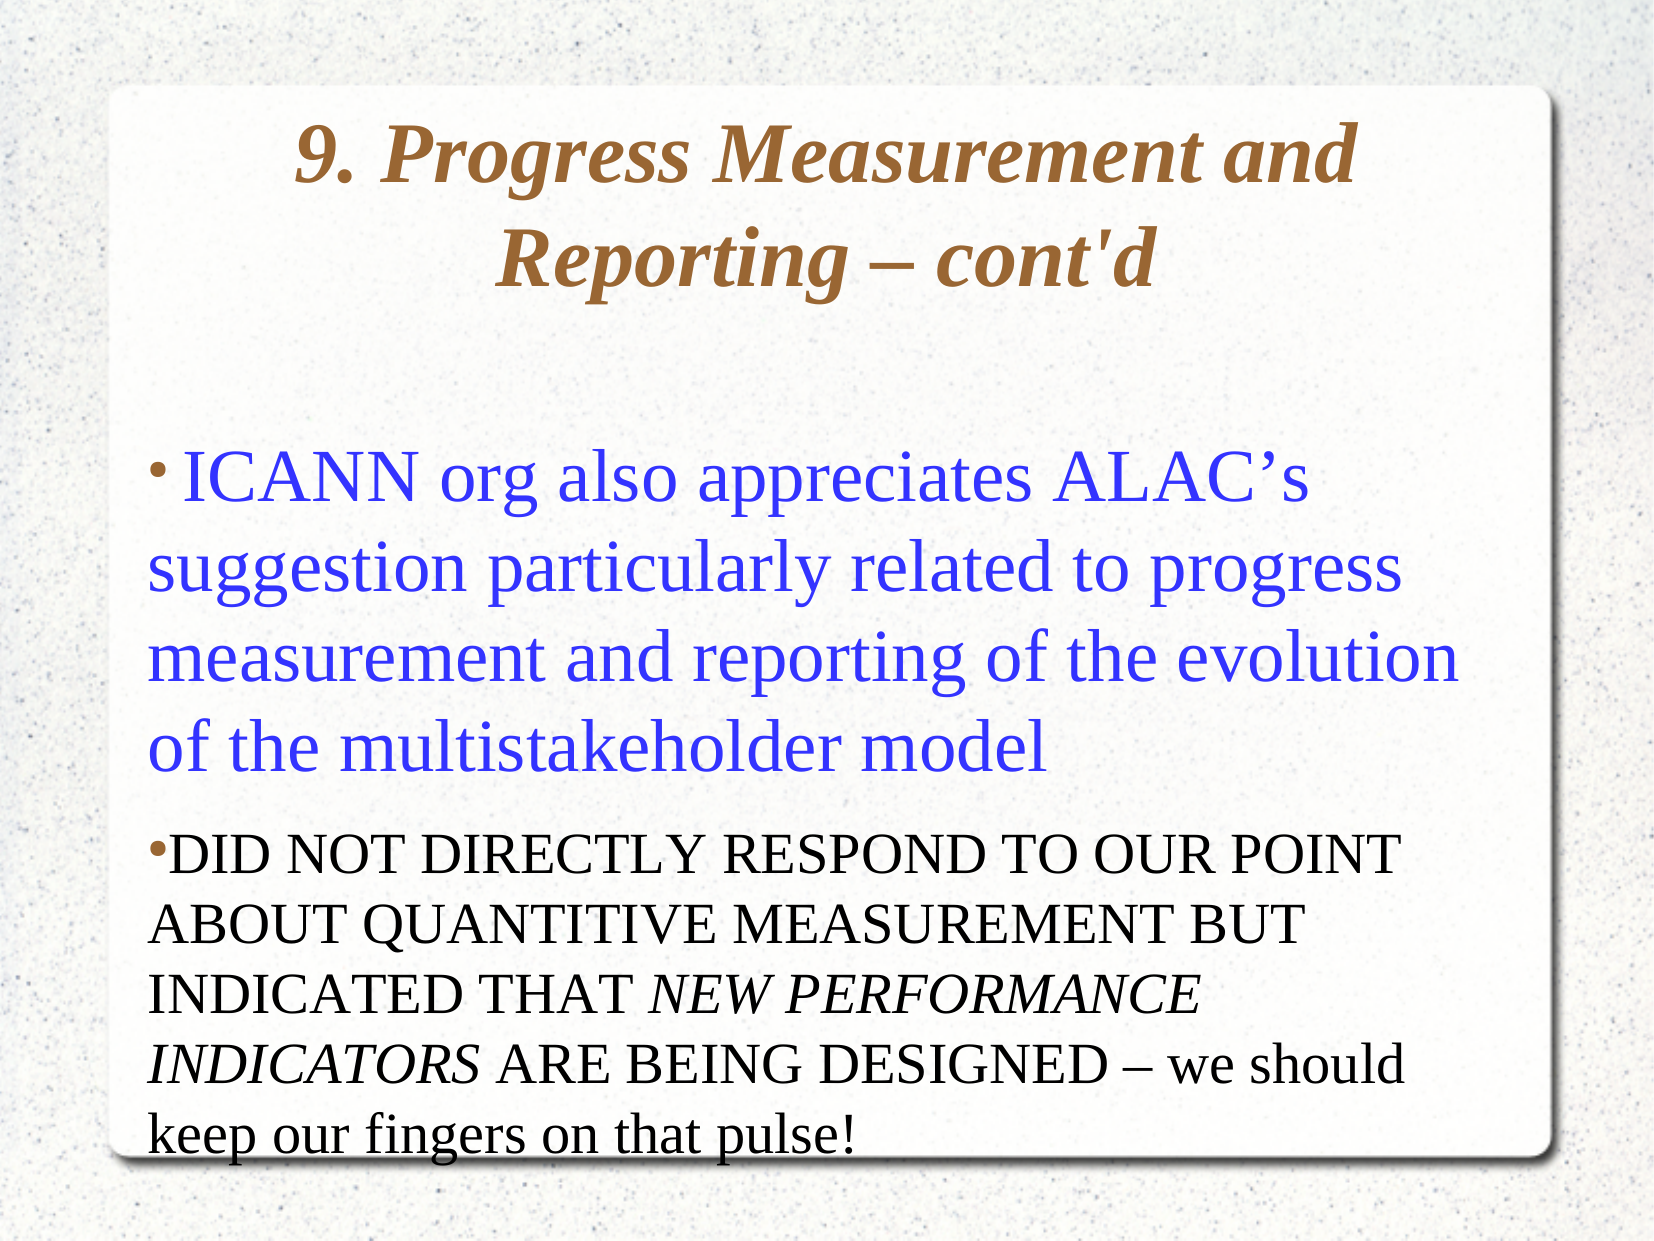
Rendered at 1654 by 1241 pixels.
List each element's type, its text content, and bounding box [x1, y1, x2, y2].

title 9. Progress Measurement and Reporting – cont'd [118, 96, 1536, 304]
list ICANN org also appreciates ALAC’s suggestion particularly related to progress measurement and reporting of the evolution of the multistakeholder model DID NOT DIRECTLY RESPOND TO OUR POINT ABOUT QUANTITIVE MEASUREMENT BUT INDICATED THAT NEW PERFORMANCE INDICATORS ARE BEING DESIGNED – we should keep our fingers on that pulse! [147, 336, 1506, 1211]
